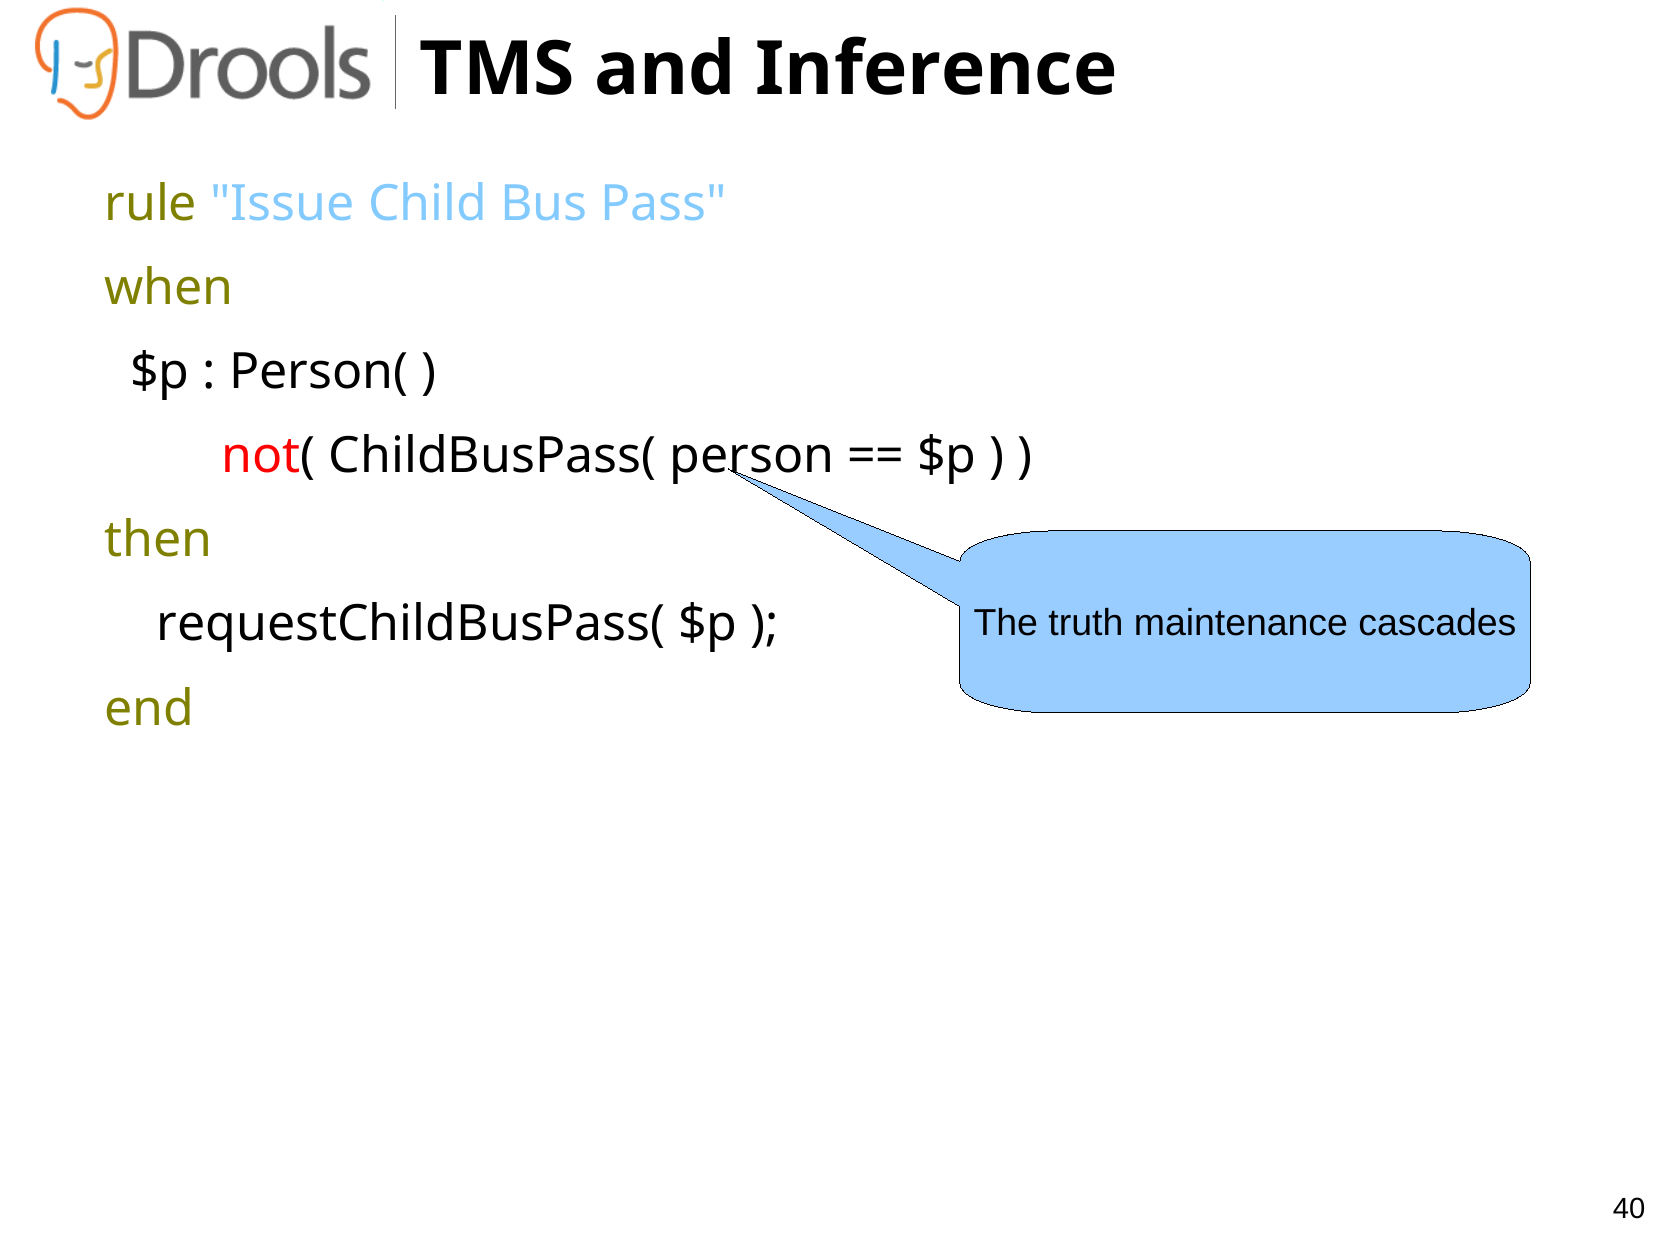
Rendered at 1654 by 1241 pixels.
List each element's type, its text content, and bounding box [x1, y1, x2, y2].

title TMS and Inference [419, 12, 1630, 118]
text_box The truth maintenance cascades [728, 468, 1531, 713]
list rule "Issue Child Bus Pass" when $p : Person( ) not( ChildBusPass( person == $p ) ) then requestChildBusPass( $p ); end [104, 166, 1517, 961]
picture [29, 0, 384, 126]
